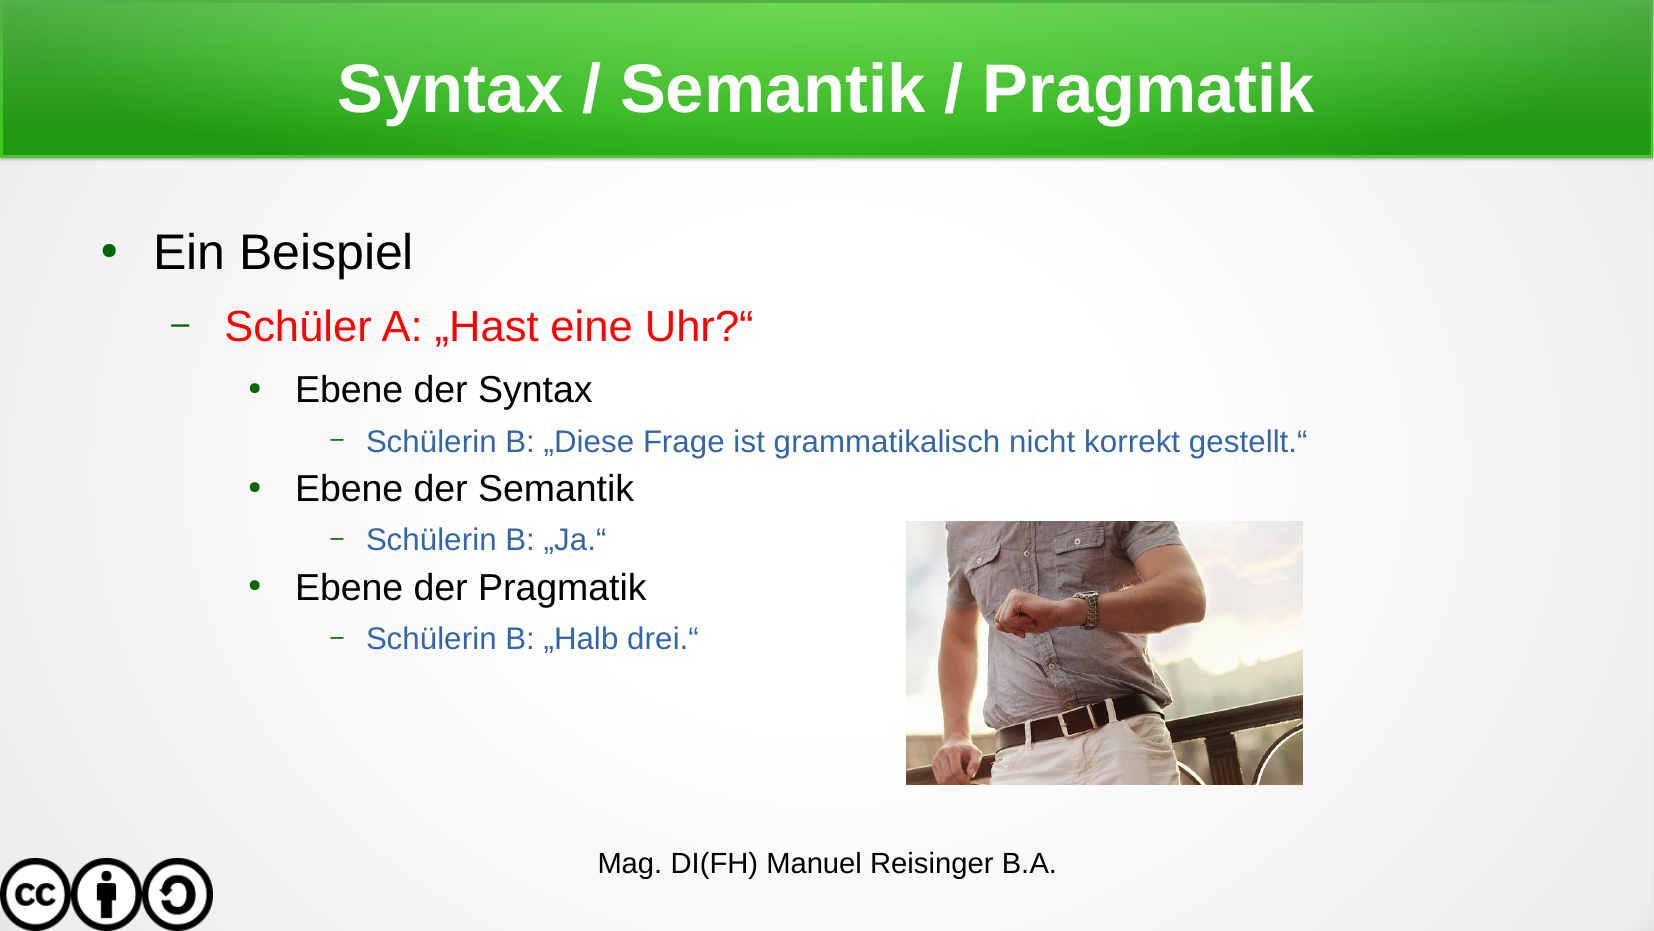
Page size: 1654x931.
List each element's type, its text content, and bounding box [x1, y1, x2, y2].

title Syntax / Semantik / Pragmatik [82, 35, 1571, 142]
picture [906, 521, 1303, 785]
list Ein Beispiel Schüler A: „Hast eine Uhr?“ Ebene der Syntax Schülerin B: „Diese Frage ist grammatikalisch nicht korrekt gestellt.“ Ebene der Semantik Schülerin B: „Ja.“ Ebene der Pragmatik Schülerin B: „Halb drei.“ [82, 224, 1571, 764]
picture [0, 858, 213, 931]
